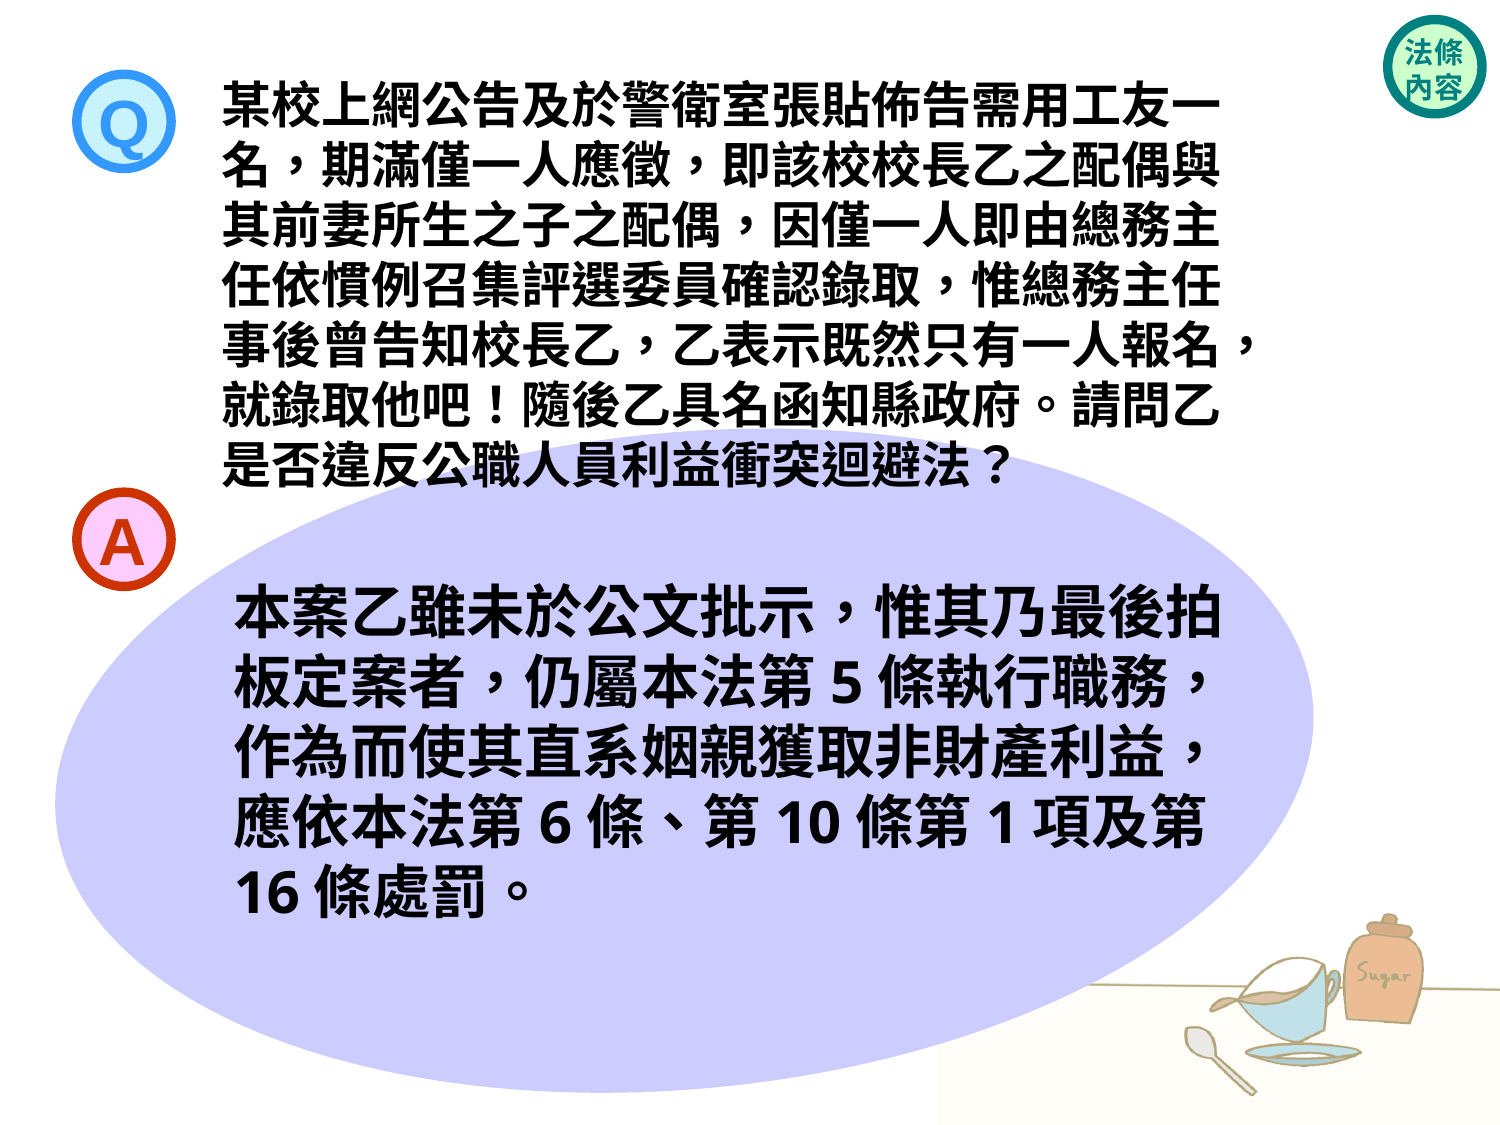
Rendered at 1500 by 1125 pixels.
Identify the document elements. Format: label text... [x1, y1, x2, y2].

text_box [1479, 50, 1483, 84]
text_box [76, 515, 83, 563]
text_box [55, 571, 1174, 1093]
picture [937, 728, 1500, 1125]
text_box [225, 501, 1239, 567]
text_box [162, 511, 172, 568]
text_box 本案乙雖未於公文批示，惟其乃最後拍板定案者，仍屬本法第5條執行職務，作為而使其直系姻親獲取非財產利益，應依本法第6條、第10條第1項及第16條處罰。 [218, 567, 1258, 934]
text_box 法條 內容 [1390, 26, 1479, 112]
text_box [166, 78, 248, 154]
text_box [76, 78, 83, 154]
text_box Q [83, 73, 166, 169]
text_box [1258, 585, 1314, 857]
text_box [1411, 19, 1459, 26]
text_box 某校上網公告及於警衛室張貼佈告需用工友一名，期滿僅一人應徵，即該校校長乙之配偶與其前妻所生之子之配偶，因僅一人即由總務主任依慣例召集評選委員確認錄取，惟總務主任事後曾告知校長乙，乙表示既然只有一人報名，就錄取他吧！隨後乙具名函知縣政府。請問乙是否違反公職人員利益衝突迴避法？ [206, 66, 1282, 501]
text_box A [83, 491, 162, 587]
